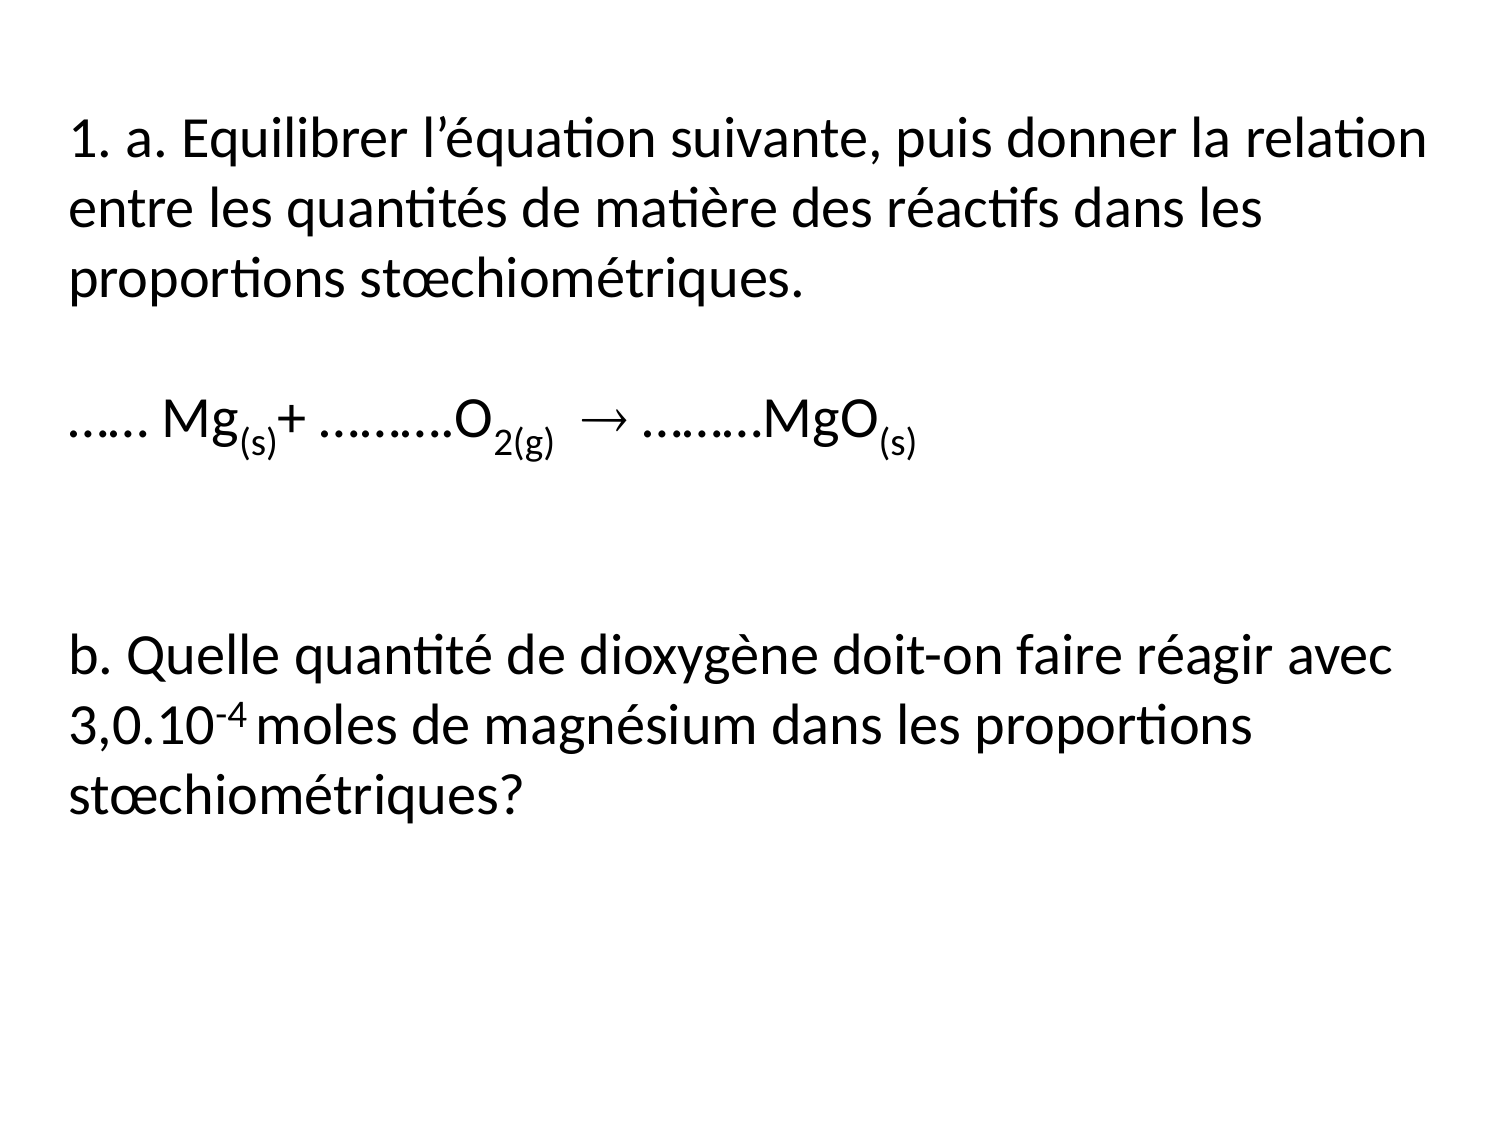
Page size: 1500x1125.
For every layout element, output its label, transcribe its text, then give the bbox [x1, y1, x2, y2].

text_box 1. a. Equilibrer l’équation suivante, puis donner la relation entre les quantités de matière des réactifs dans les proportions stœchiométriques. …… Mg(s)+ ……….O2(g)  ………MgO(s) b. Quelle quantité de dioxygène doit-on faire réagir avec 3,0.10-4 moles de magnésium dans les proportions stœchiométriques? [53, 92, 1453, 834]
